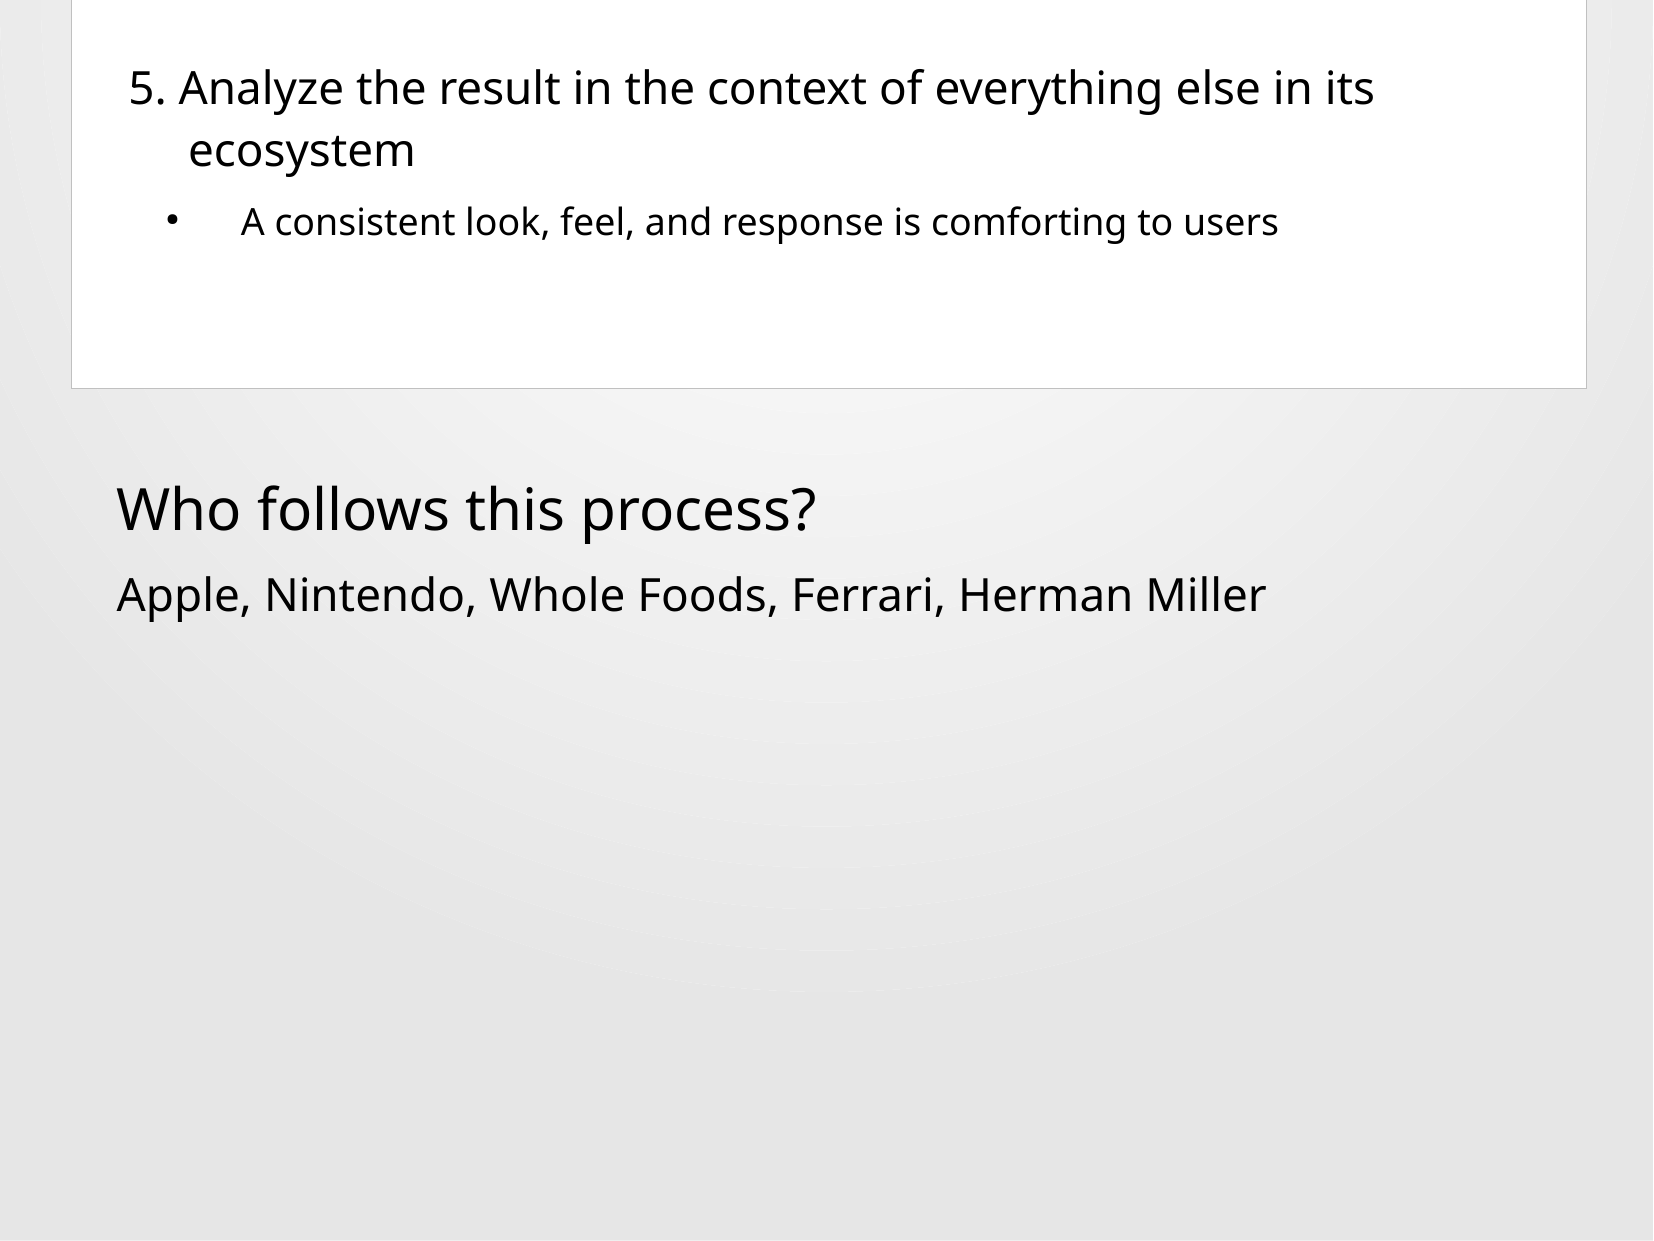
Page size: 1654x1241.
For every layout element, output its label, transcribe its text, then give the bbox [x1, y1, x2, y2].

text_box [71, 0, 1587, 389]
text_box 5. Analyze the result in the context of everything else in its ecosystem A consistent look, feel, and response is comforting to users [113, 47, 1614, 389]
text_box Who follows this process? Apple, Nintendo, Whole Foods, Ferrari, Herman Miller [101, 461, 1602, 691]
